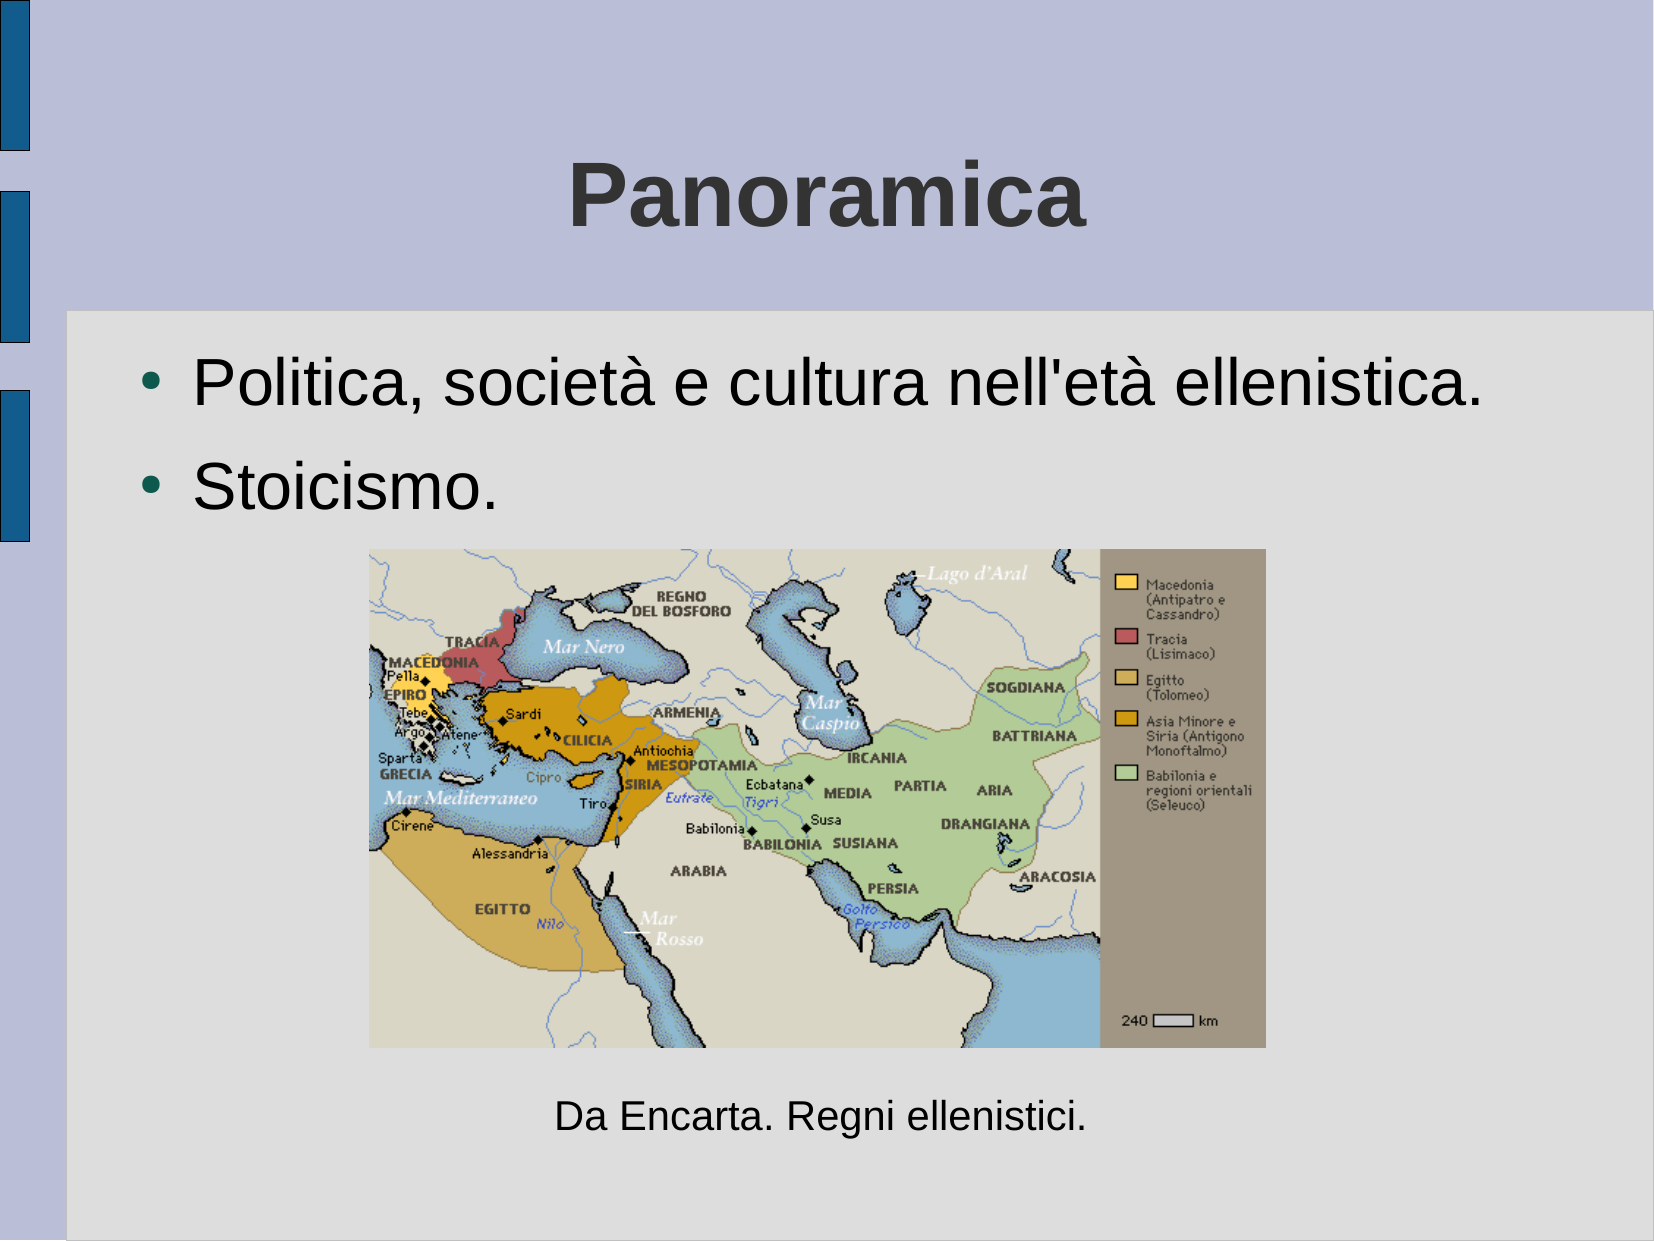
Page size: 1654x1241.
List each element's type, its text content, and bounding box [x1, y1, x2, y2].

list Politica, società e cultura nell'età ellenistica. Stoicismo. [121, 344, 1534, 1127]
text_box Da Encarta. Regni ellenistici. [472, 1092, 1182, 1140]
picture [369, 549, 1266, 1048]
title Panoramica [121, 91, 1534, 299]
